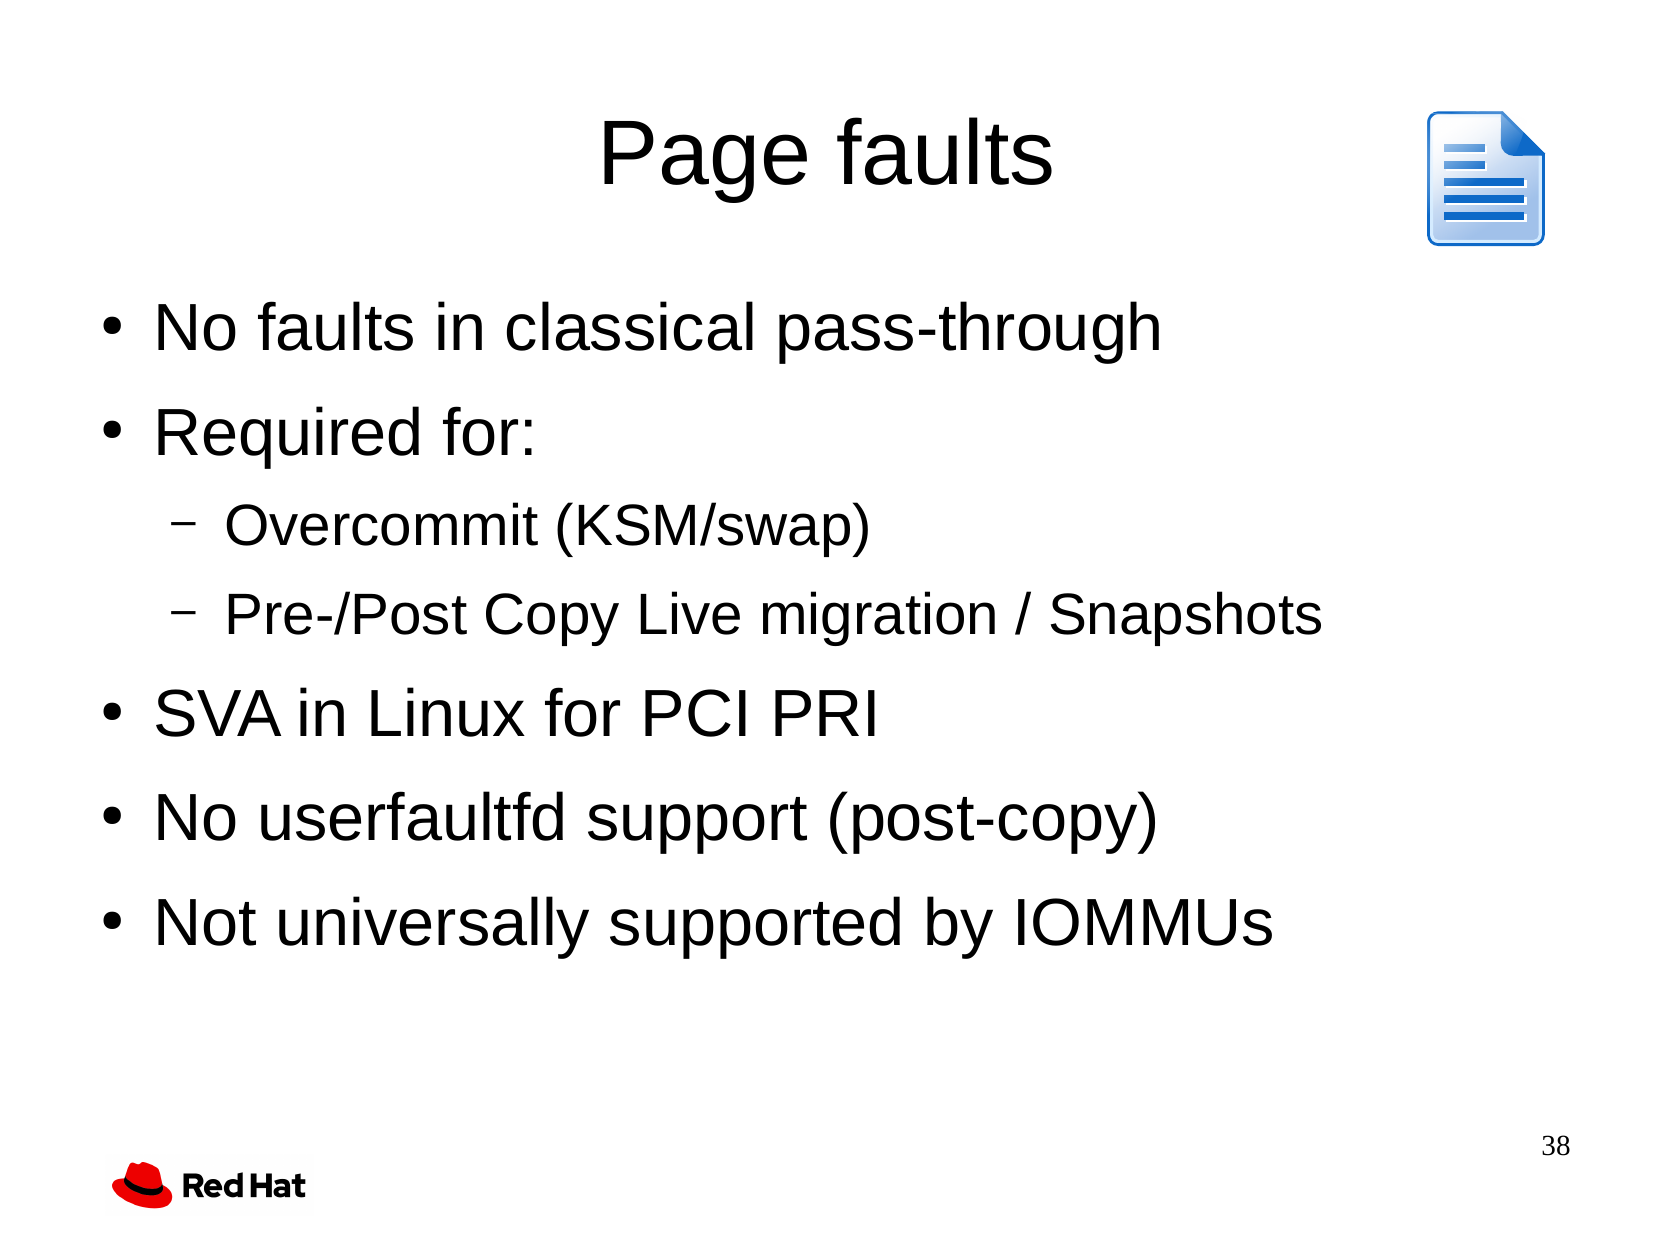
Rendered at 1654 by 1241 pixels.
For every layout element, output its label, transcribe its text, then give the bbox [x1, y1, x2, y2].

list No faults in classical pass-through Required for: Overcommit (KSM/swap) Pre-/Post Copy Live migration / Snapshots SVA in Linux for PCI PRI No userfaultfd support (post-copy) Not universally supported by IOMMUs [82, 290, 1571, 1010]
picture [1410, 105, 1559, 254]
picture [105, 1154, 314, 1216]
title Page faults [82, 49, 1571, 257]
